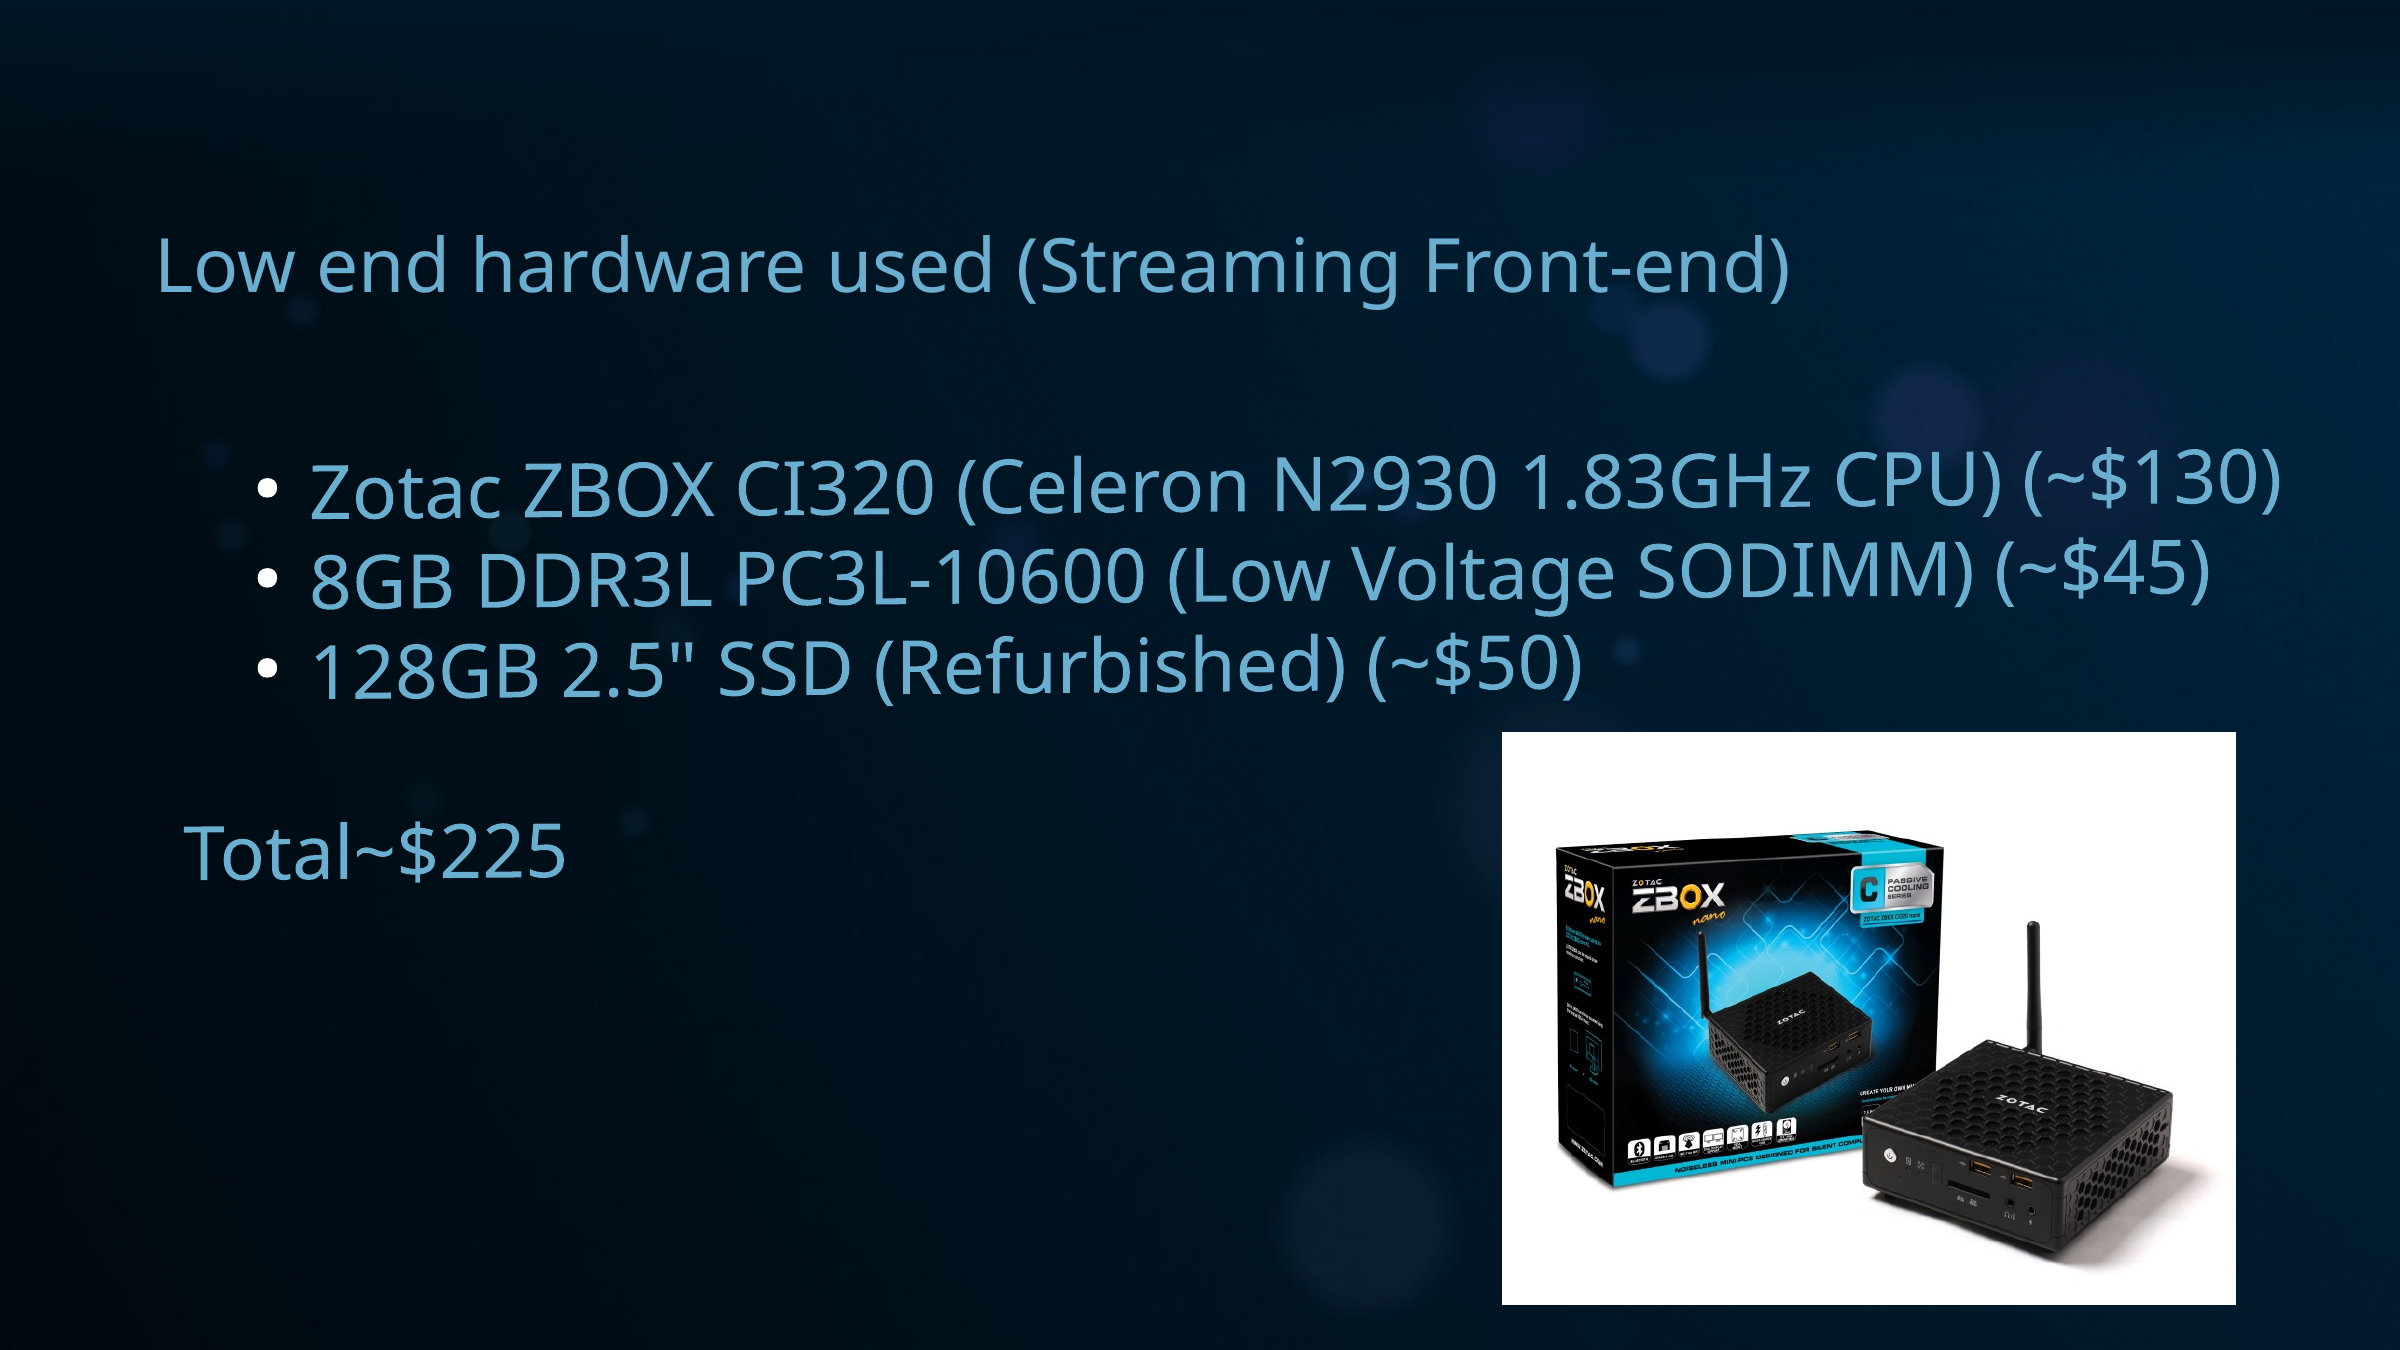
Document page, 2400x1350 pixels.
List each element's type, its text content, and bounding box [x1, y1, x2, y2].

text_box Zotac ZBOX CI320 (Celeron N2930 1.83GHz CPU) (~$130) 8GB DDR3L PC3L-10600 (Low Voltage SODIMM) (~$45) 128GB 2.5" SSD (Refurbished) (~$50) Total~$225 [132, 420, 2298, 904]
picture [0, 0, 2400, 1350]
text_box Low end hardware used (Streaming Front-end) [139, 210, 1807, 316]
